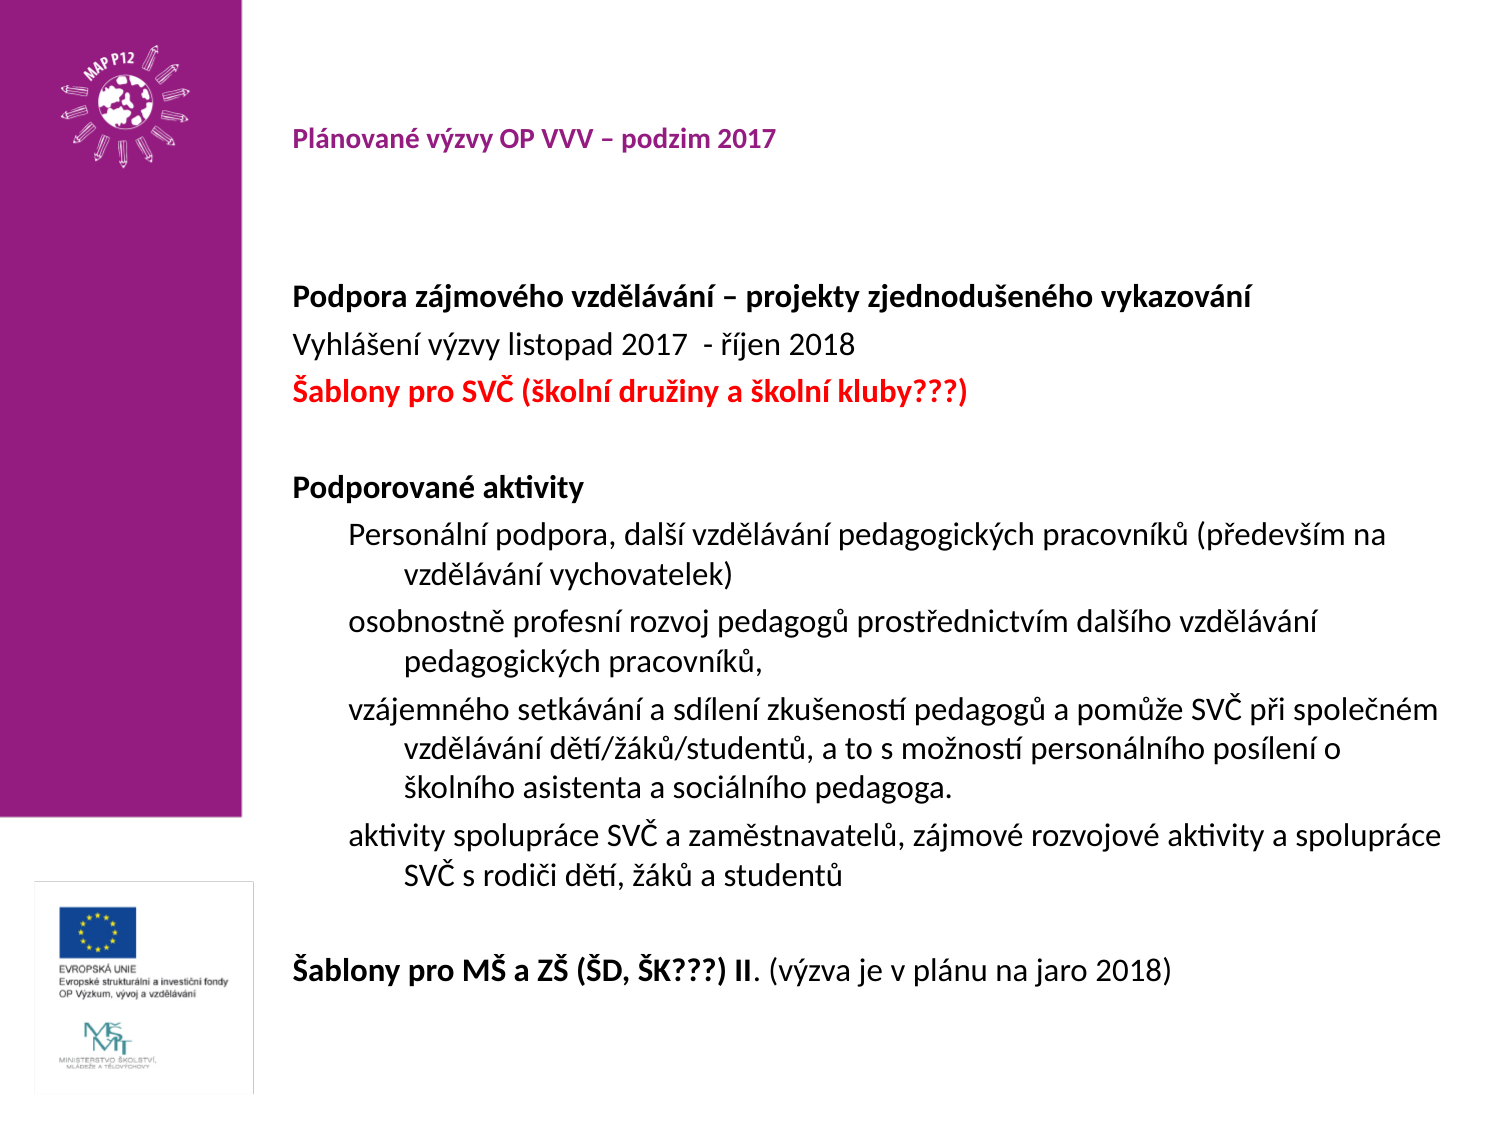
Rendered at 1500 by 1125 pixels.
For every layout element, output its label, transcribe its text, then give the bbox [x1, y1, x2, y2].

list Podpora zájmového vzdělávání – projekty zjednodušeného vykazování Vyhlášení výzvy listopad 2017 - říjen 2018 Šablony pro SVČ (školní družiny a školní kluby???) Podporované aktivity Personální podpora, další vzdělávání pedagogických pracovníků (především na vzdělávání vychovatelek) osobnostně profesní rozvoj pedagogů prostřednictvím dalšího vzdělávání pedagogických pracovníků, vzájemného setkávání a sdílení zkušeností pedagogů a pomůže SVČ při společném vzdělávání dětí/žáků/studentů, a to s možností personálního posílení o školního asistenta a sociálního pedagoga. aktivity spolupráce SVČ a zaměstnavatelů, zájmové rozvojové aktivity a spolupráce SVČ s rodiči dětí, žáků a studentů Šablony pro MŠ a ZŠ (ŠD, ŠK???) II. (výzva je v plánu na jaro 2018) [277, 267, 1459, 1035]
title Plánované výzvy OP VVV – podzim 2017 [277, 42, 1453, 231]
